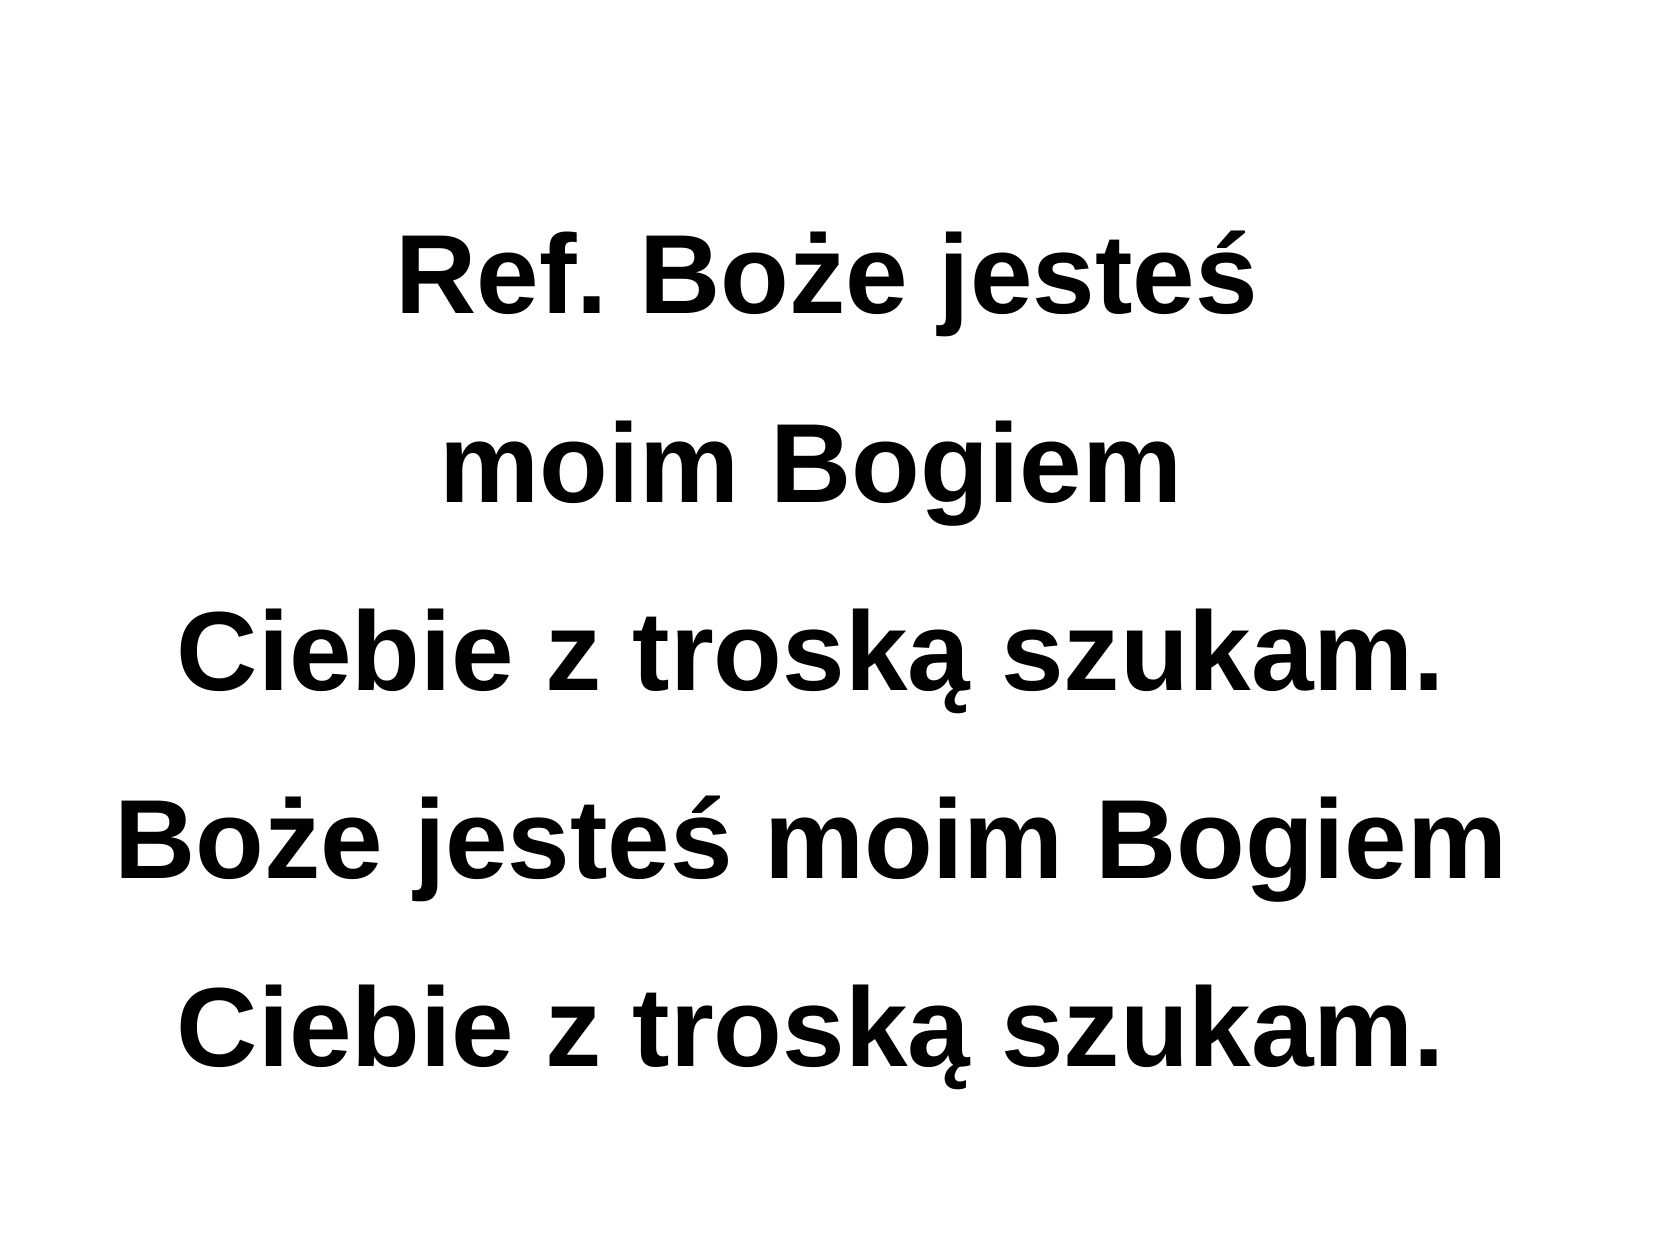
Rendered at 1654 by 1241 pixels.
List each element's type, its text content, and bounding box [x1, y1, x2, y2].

subtitle Ref. Boże jesteś moim Bogiem Ciebie z troską szukam. Boże jesteś moim Bogiem Ciebie z troską szukam. [0, 0, 1654, 1241]
